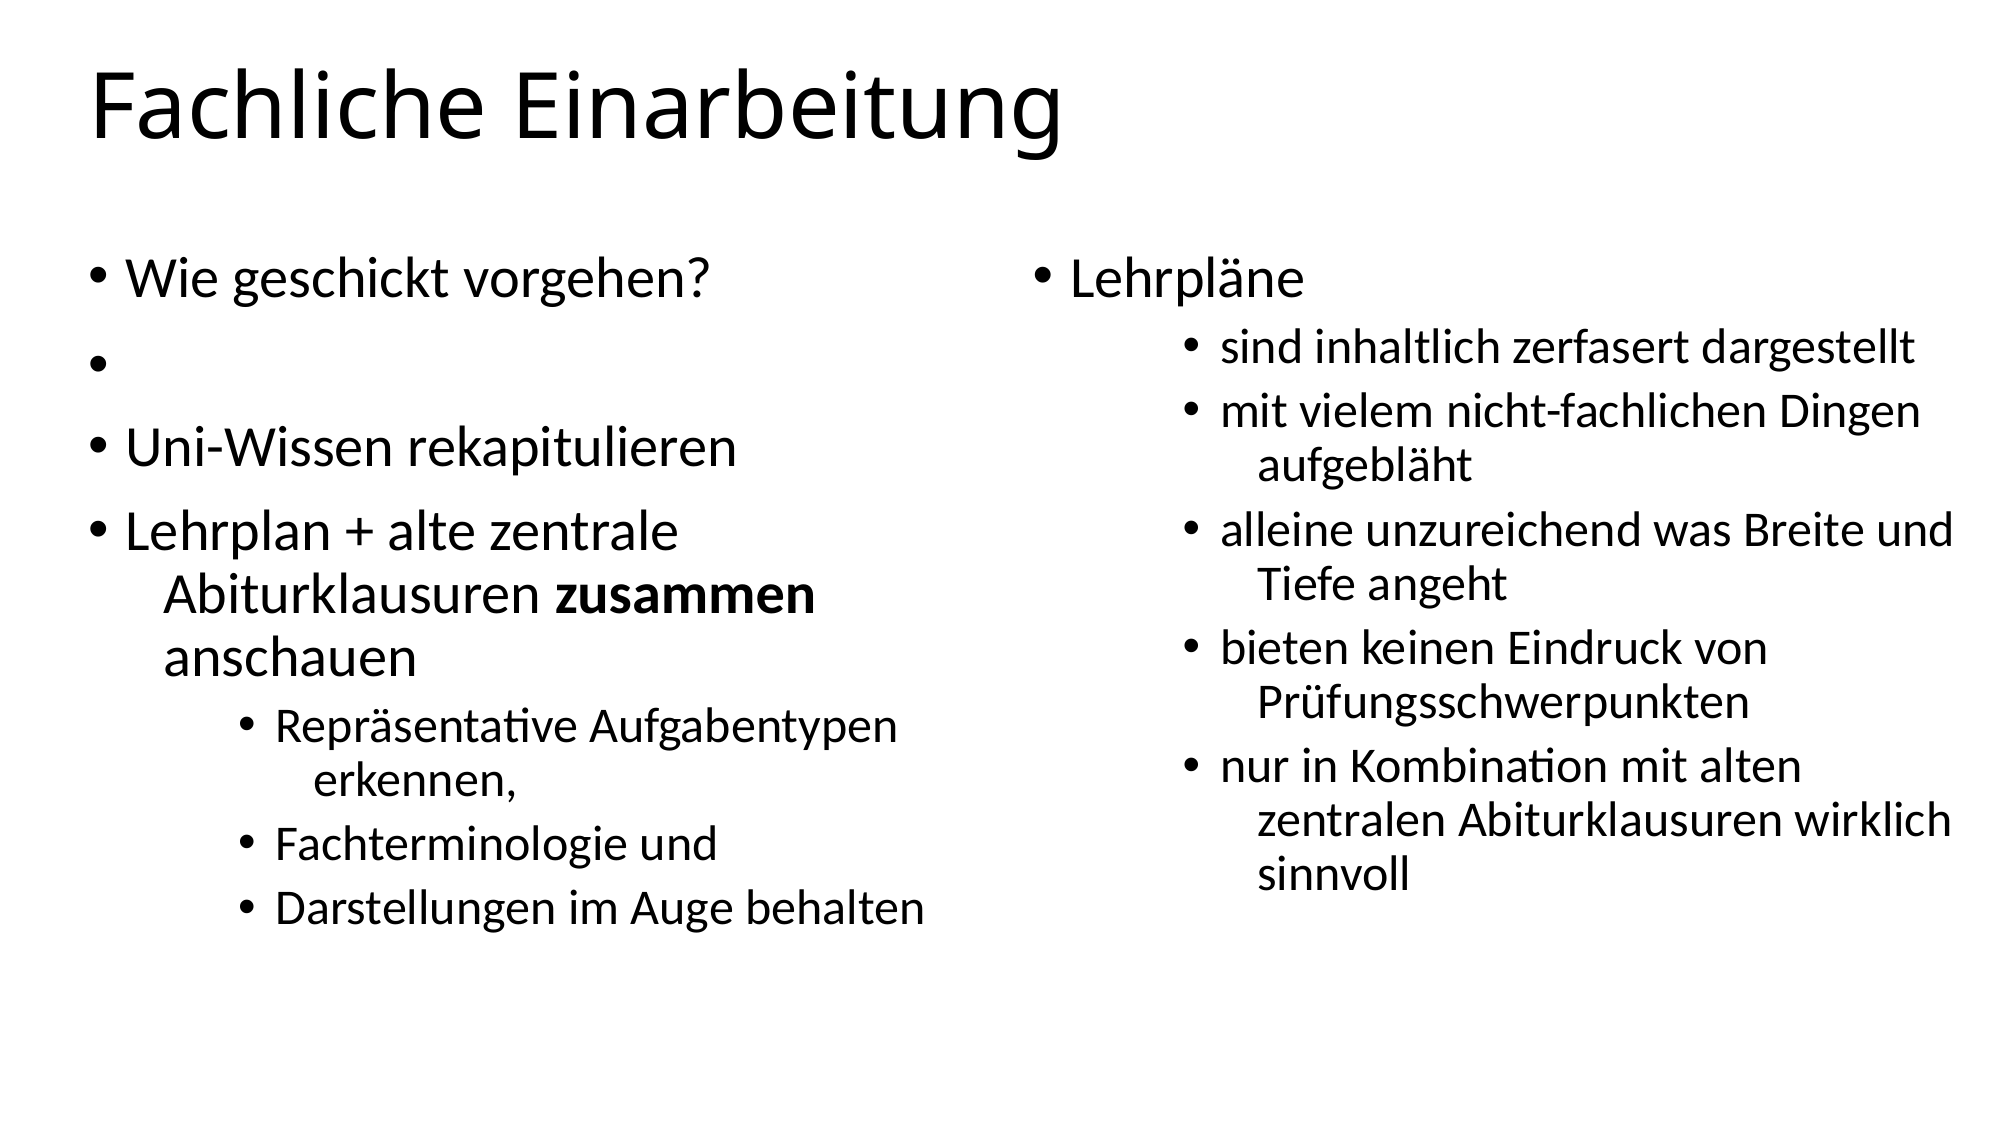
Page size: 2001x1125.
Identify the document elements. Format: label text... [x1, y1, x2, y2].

list Lehrpläne sind inhaltlich zerfasert dargestellt mit vielem nicht-fachlichen Dingen aufgebläht alleine unzureichend was Breite und Tiefe angeht bieten keinen Eindruck von Prüfungsschwerpunkten nur in Kombination mit alten zentralen Abiturklausuren wirklich sinnvoll [1017, 239, 1984, 1003]
title Fachliche Einarbeitung [73, 0, 1984, 218]
list Wie geschickt vorgehen? Uni-Wissen rekapitulieren Lehrplan + alte zentrale Abiturklausuren zusammen anschauen Repräsentative Aufgabentypen erkennen, Fachterminologie und Darstellungen im Auge behalten [73, 239, 952, 1003]
